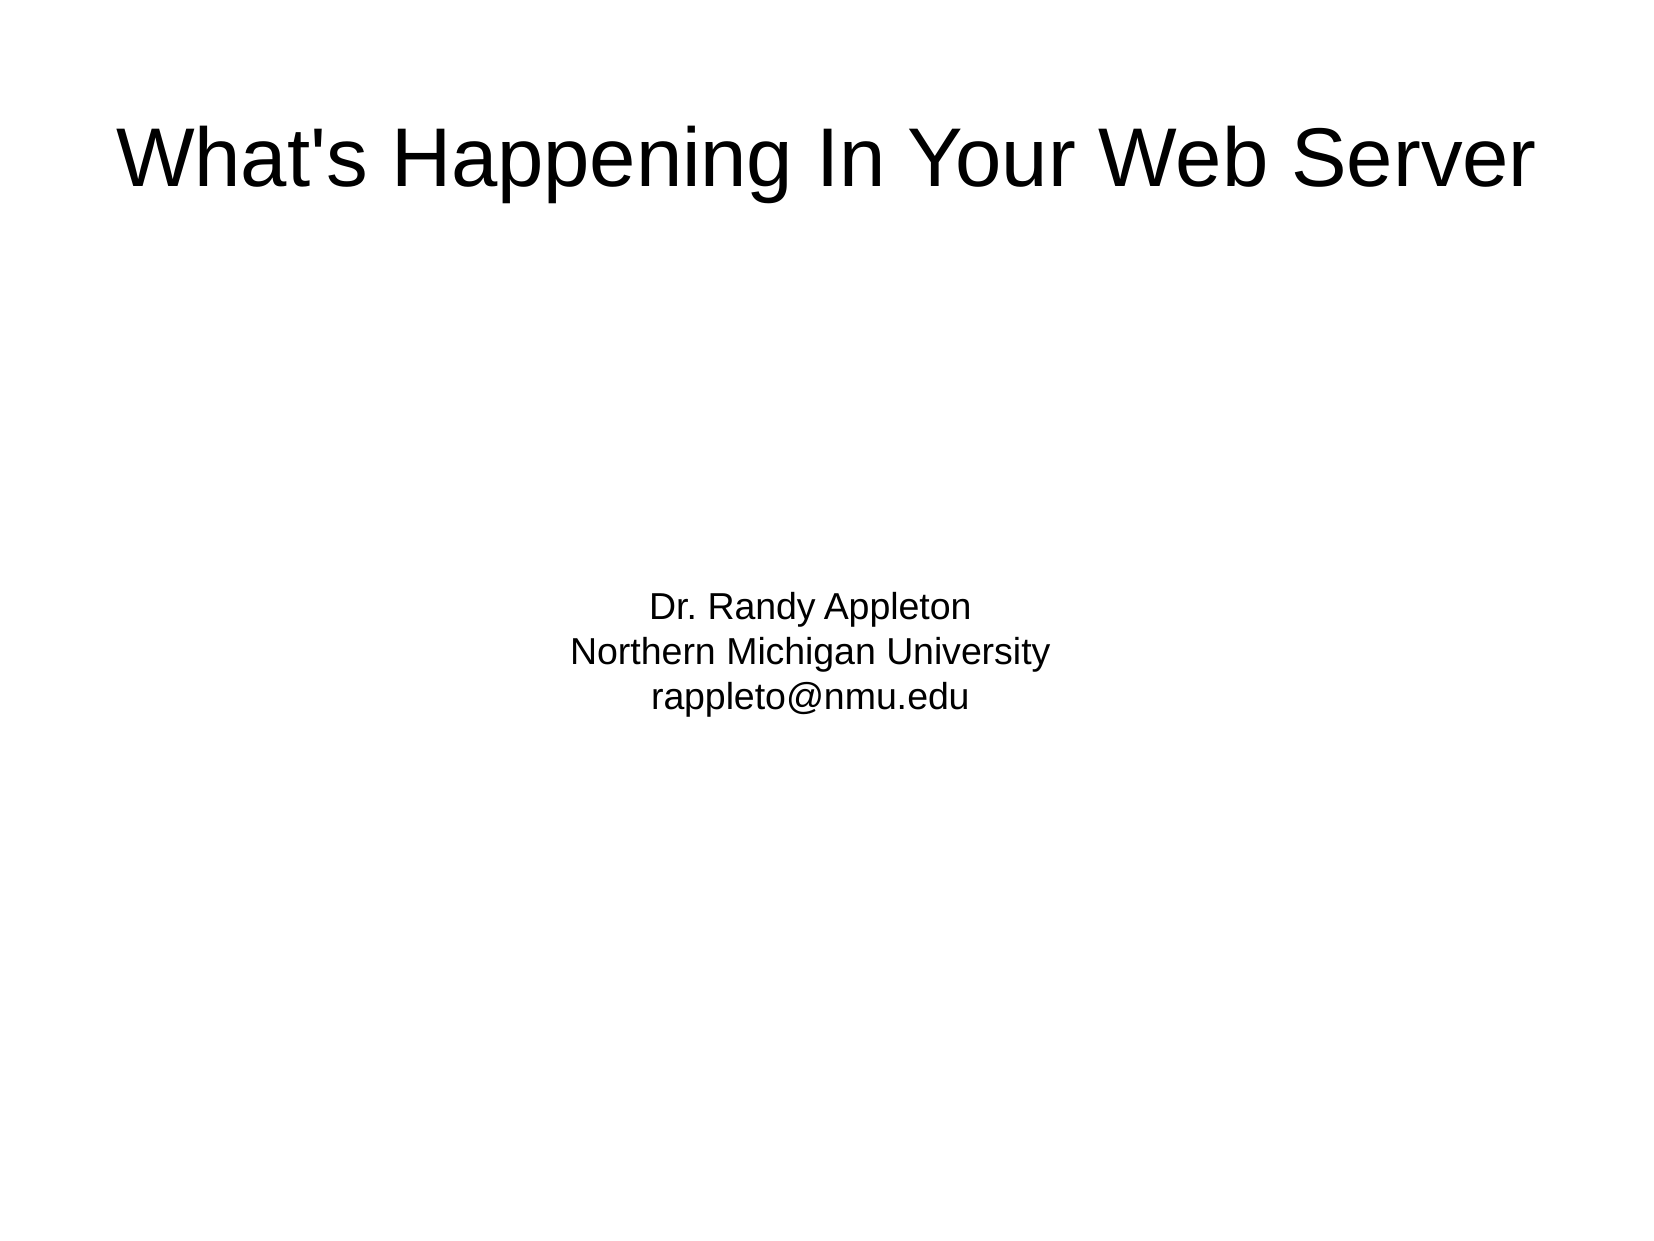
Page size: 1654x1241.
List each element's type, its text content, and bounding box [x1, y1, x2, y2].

text_box What's Happening In Your Web Server [82, 49, 1571, 257]
text_box Dr. Randy Appleton Northern Michigan University rappleto@nmu.edu [82, 290, 1538, 1010]
